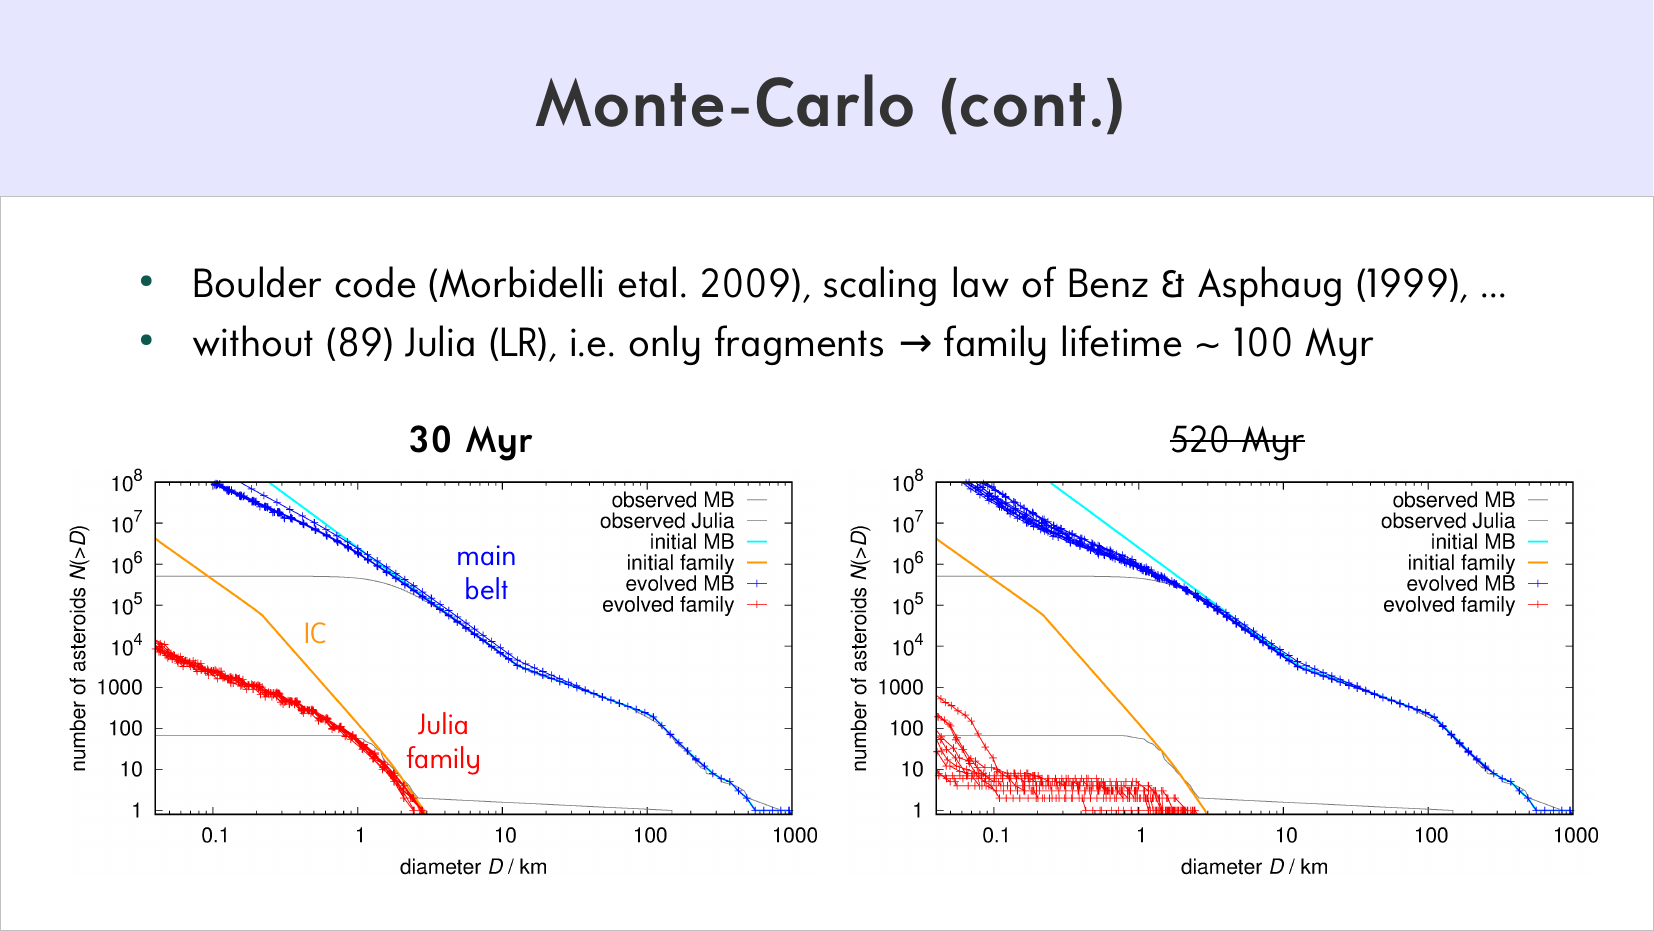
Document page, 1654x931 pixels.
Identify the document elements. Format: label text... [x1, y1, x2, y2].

text_box IC [289, 608, 342, 658]
picture [65, 468, 817, 877]
text_box 520 Myr [1155, 409, 1320, 469]
list Boulder code (Morbidelli etal. 2009), scaling law of Benz & Asphaug (1999), ... without (89) Julia (LR), i.e. only fragments → family lifetime ~ 100 Myr [121, 258, 1534, 798]
title Monte-Carlo (cont.) [124, 23, 1537, 179]
text_box Julia family [391, 699, 497, 783]
text_box main belt [441, 530, 532, 614]
picture [846, 468, 1598, 877]
text_box 30 Myr [393, 409, 550, 469]
